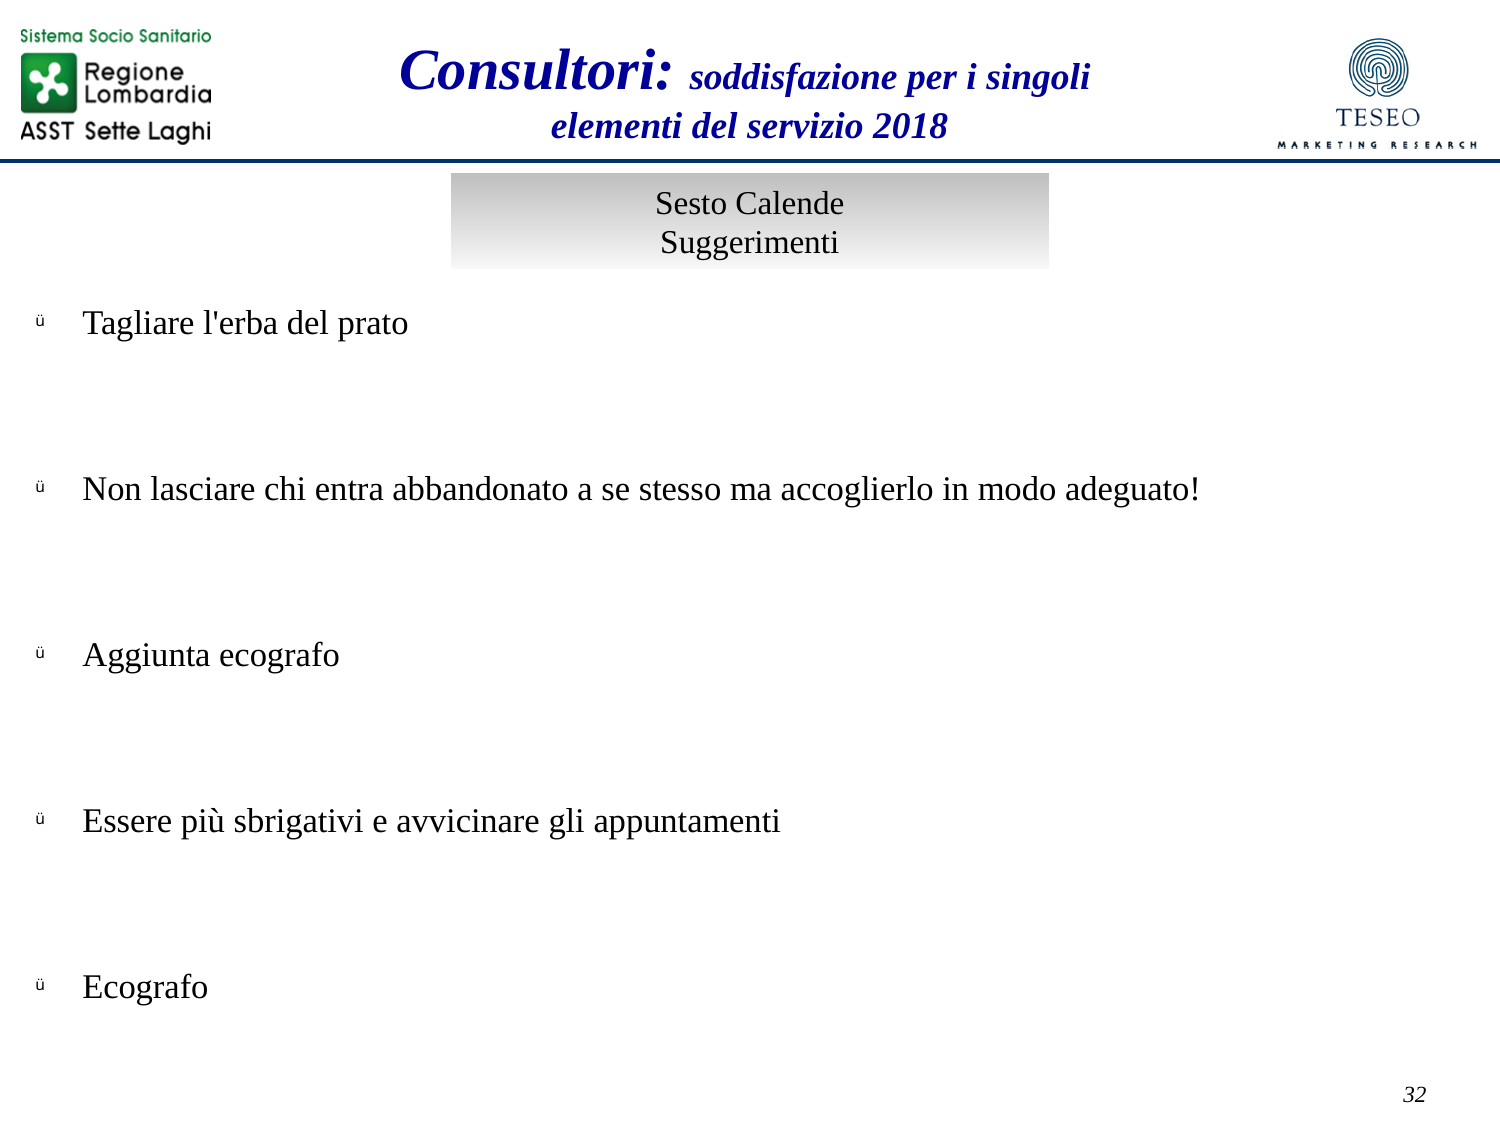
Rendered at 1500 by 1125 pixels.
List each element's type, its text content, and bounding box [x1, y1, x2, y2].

text_box Tagliare l'erba del prato Non lasciare chi entra abbandonato a se stesso ma accoglierlo in modo adeguato! Aggiunta ecografo Essere più sbrigativi e avvicinare gli appuntamenti Ecografo Chiamate dalle 12 alle 13 per appuntamenti è restrittivo Il personale è stato gentilissimo e molto esaustivo Parcheggio più ampio maggior organizzazione Pulizia zona esterna trascurata (erba alta) [20, 292, 1480, 1125]
picture [21, 26, 206, 148]
text_box Consultori: soddisfazione per i singoli elementi del servizio 2018 [206, 25, 1294, 151]
text_box Sesto Calende Suggerimenti [451, 173, 1049, 269]
picture [1294, 30, 1481, 149]
